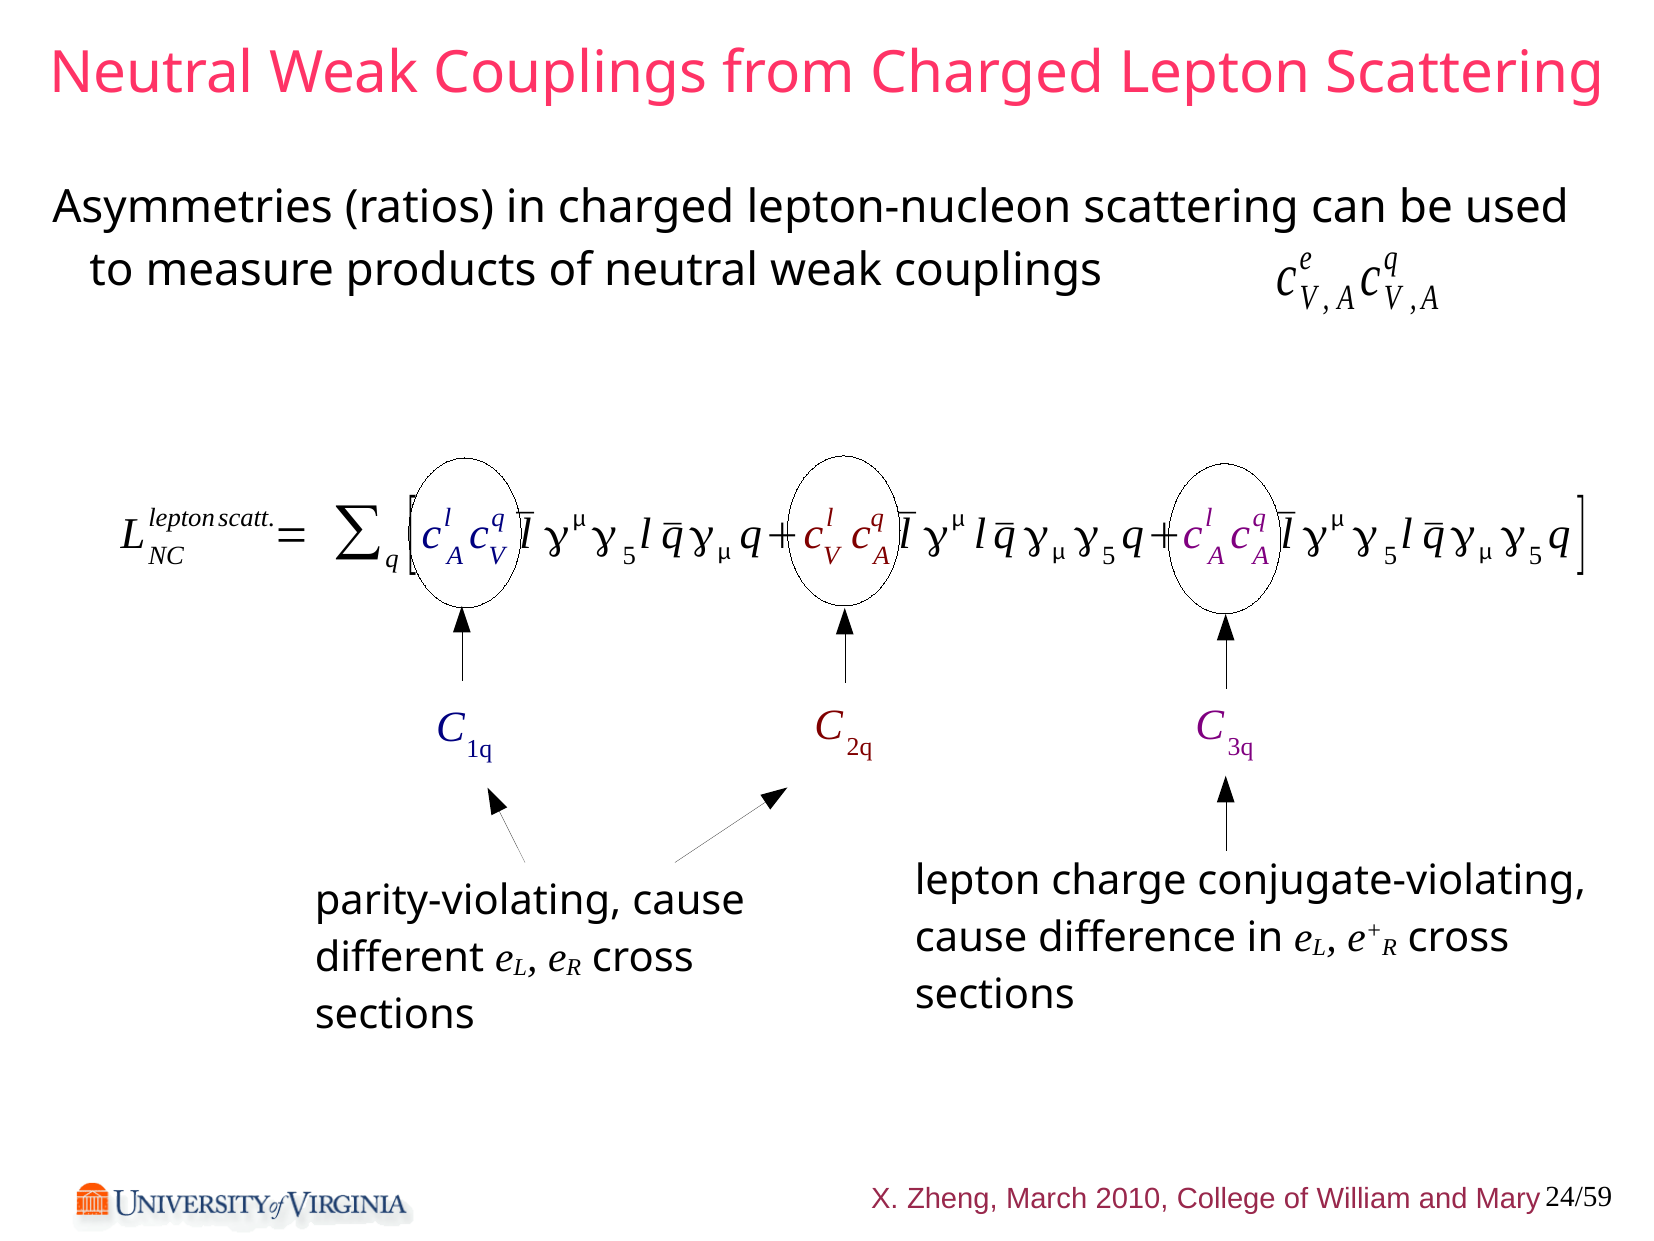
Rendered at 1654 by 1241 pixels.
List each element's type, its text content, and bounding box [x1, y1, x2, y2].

chart [1188, 690, 1260, 764]
chart [1264, 235, 1451, 319]
chart [428, 692, 500, 766]
text_box lepton charge conjugate-violating, cause difference in eL, e+R cross sections [900, 842, 1651, 1088]
text_box Asymmetries (ratios) in charged lepton-nucleon scattering can be used to measure products of neutral weak couplings [37, 166, 1613, 317]
title Neutral Weak Couplings from Charged Lepton Scattering [0, 27, 1653, 114]
picture [53, 1165, 427, 1241]
chart [807, 690, 879, 764]
chart [106, 493, 1597, 578]
text_box parity-violating, cause different eL, eR cross sections [300, 862, 833, 1077]
